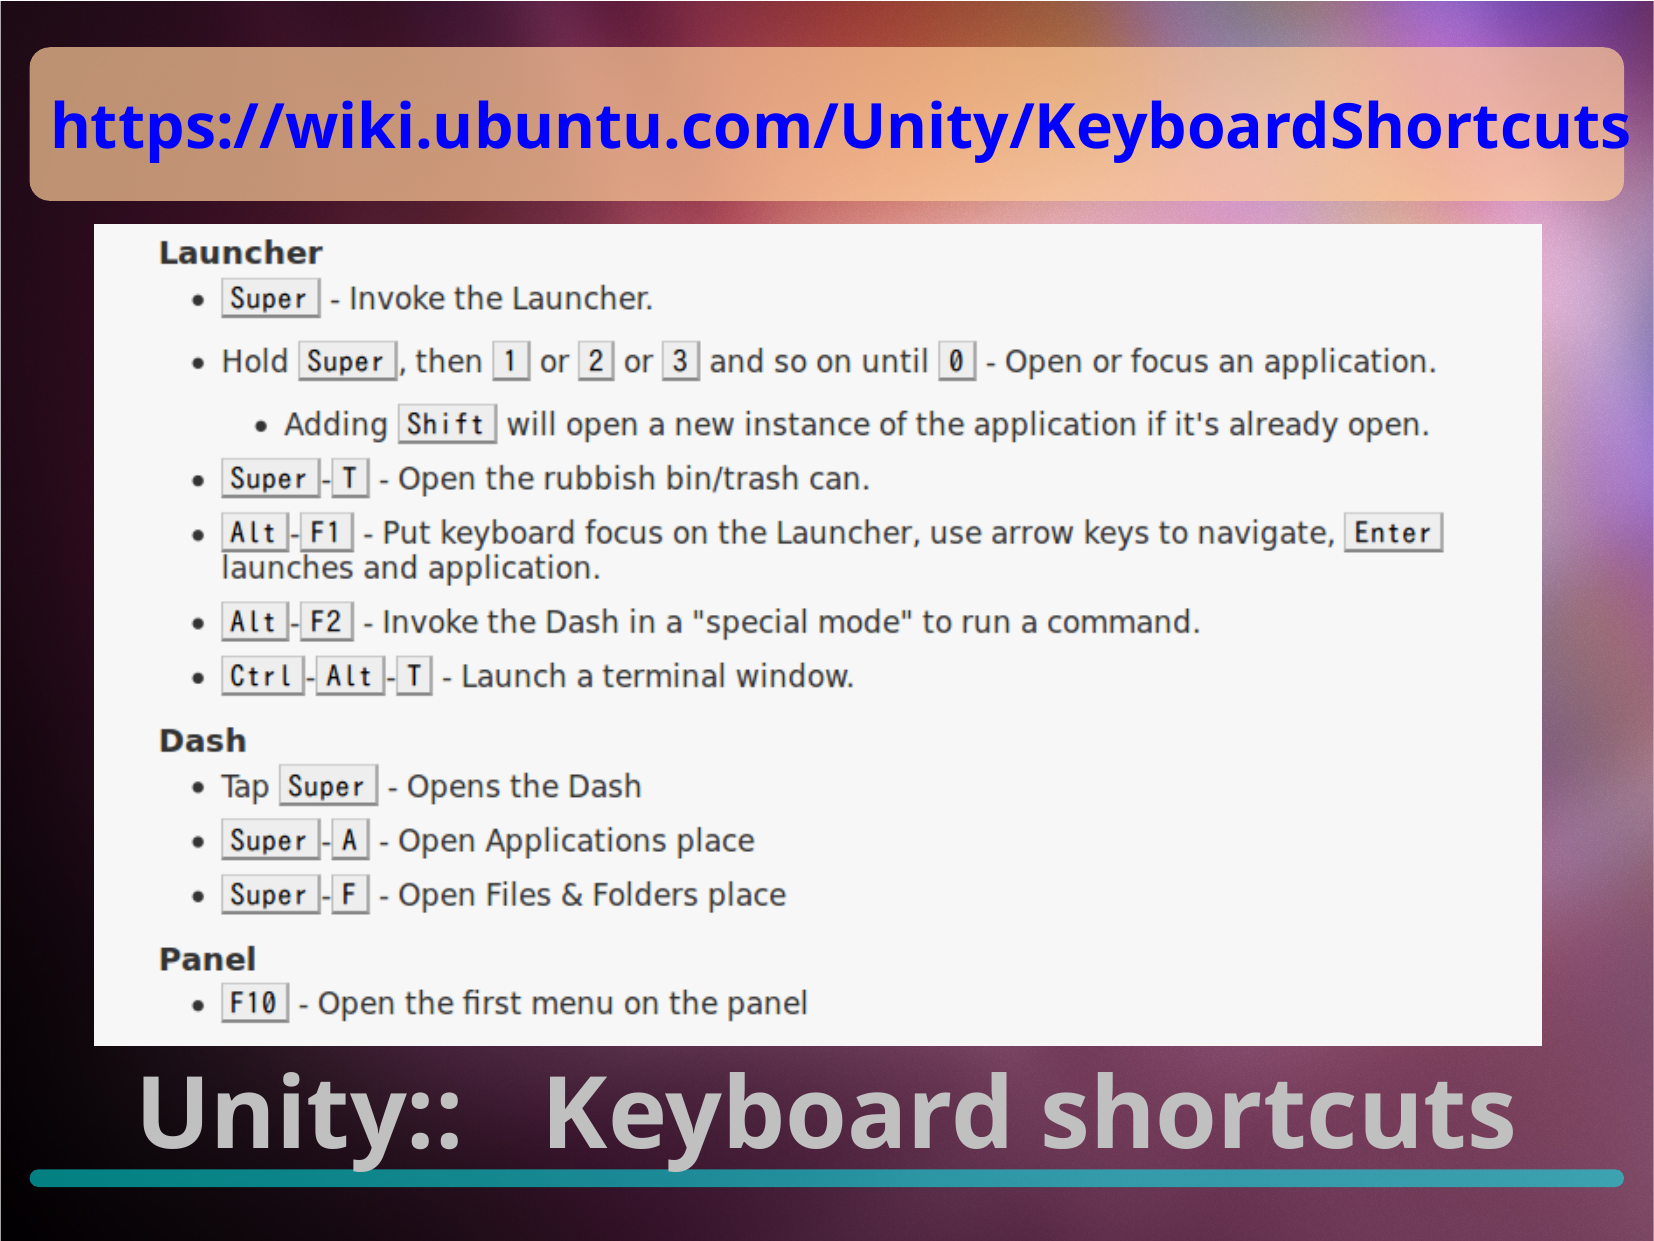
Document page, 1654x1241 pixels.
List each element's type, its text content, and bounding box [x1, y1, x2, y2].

picture [0, 1, 1654, 1241]
text_box Unity:: Keyboard shortcuts [29, 1169, 1625, 1188]
text_box https://wiki.ubuntu.com/Unity/KeyboardShortcuts [29, 47, 1625, 201]
